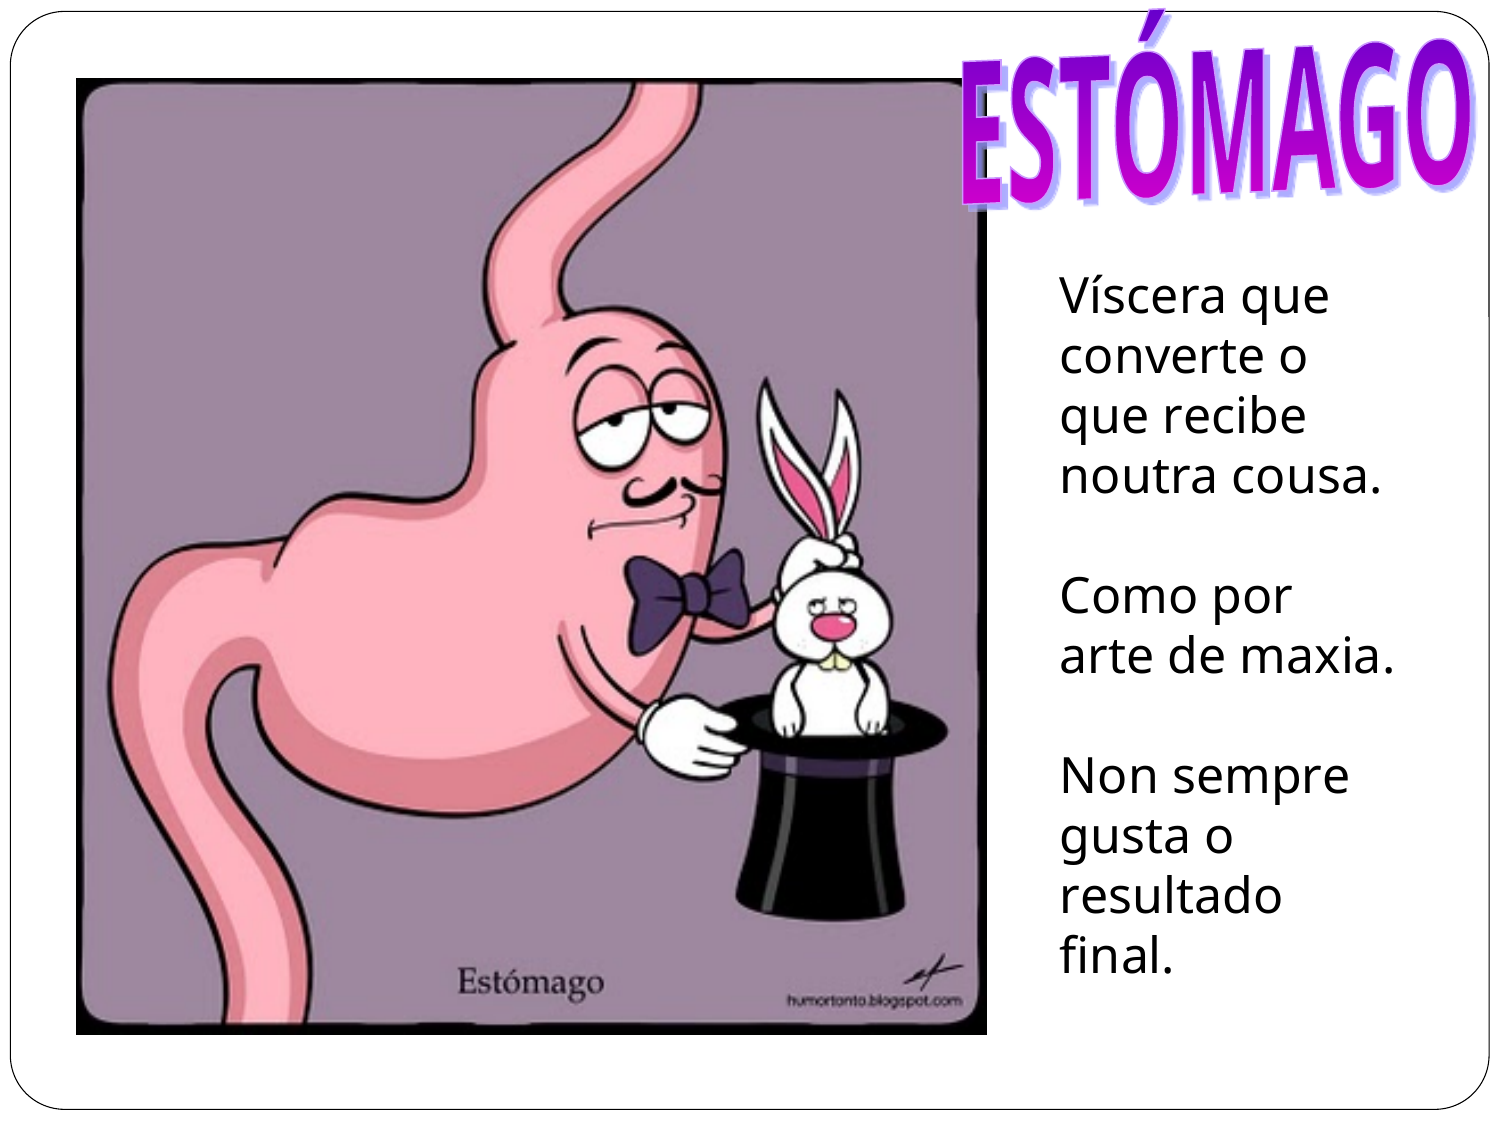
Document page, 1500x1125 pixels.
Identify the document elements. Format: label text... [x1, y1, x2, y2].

text_box ESTÓMAGO [1339, 41, 1395, 189]
text_box ESTÓMAGO [962, 59, 1001, 205]
text_box ESTÓMAGO [1115, 51, 1179, 199]
picture [977, 86, 987, 117]
text_box ESTÓMAGO [1192, 48, 1264, 195]
text_box ESTÓMAGO [1138, 8, 1165, 42]
text_box ESTÓMAGO [1010, 56, 1055, 204]
text_box ESTÓMAGO [1271, 45, 1337, 192]
text_box Víscera que converte o que recibe noutra cousa. Como por arte de maxia. Non sempre gusta o resultado final. [1045, 255, 1412, 991]
text_box ESTÓMAGO [1059, 55, 1110, 200]
picture [76, 78, 987, 1035]
text_box ESTÓMAGO [1407, 38, 1471, 186]
picture [977, 142, 987, 178]
